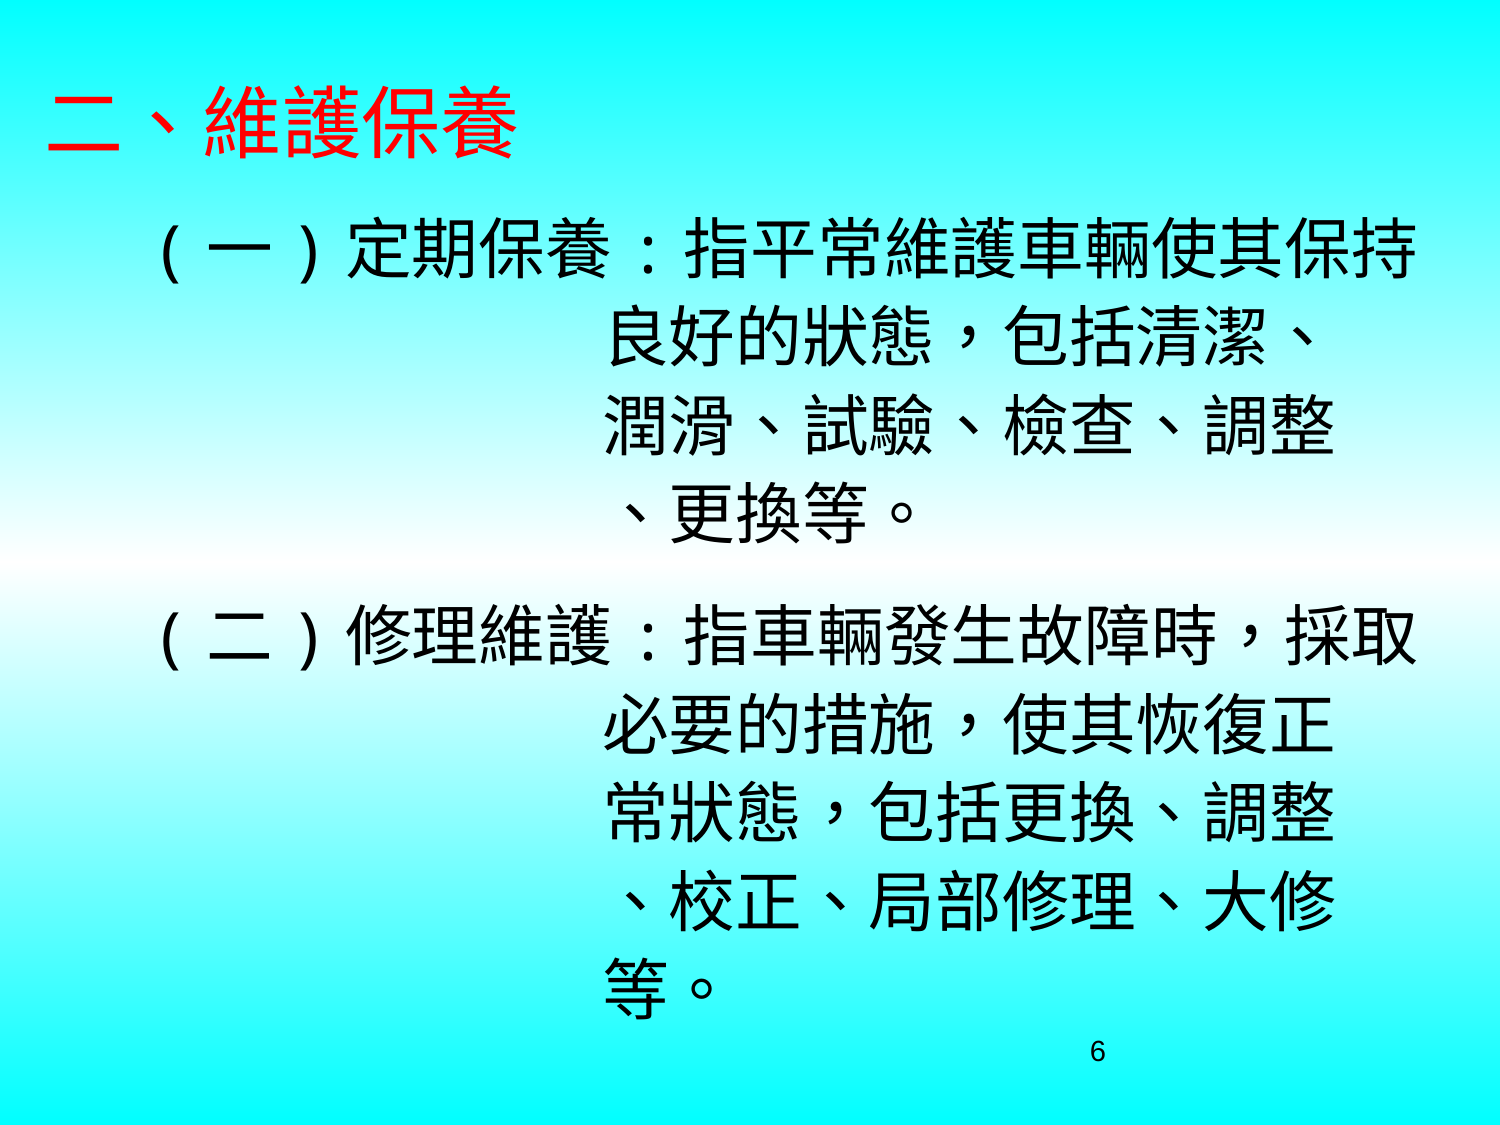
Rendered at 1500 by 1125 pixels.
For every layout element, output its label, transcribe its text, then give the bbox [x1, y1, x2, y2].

text_box [1074, 1024, 1426, 1103]
text_box (一)定期保養:指平常維護車輛使其保持 良好的狀態，包括清潔、 潤滑、試驗、檢查、調整 、更換等。 (二)修理維護:指車輛發生故障時，採取 必要的措施，使其恢復正 常狀態，包括更換、調整 、校正、局部修理、大修 等。 [136, 208, 1447, 1023]
text_box 二、維護保養 [29, 43, 1304, 176]
